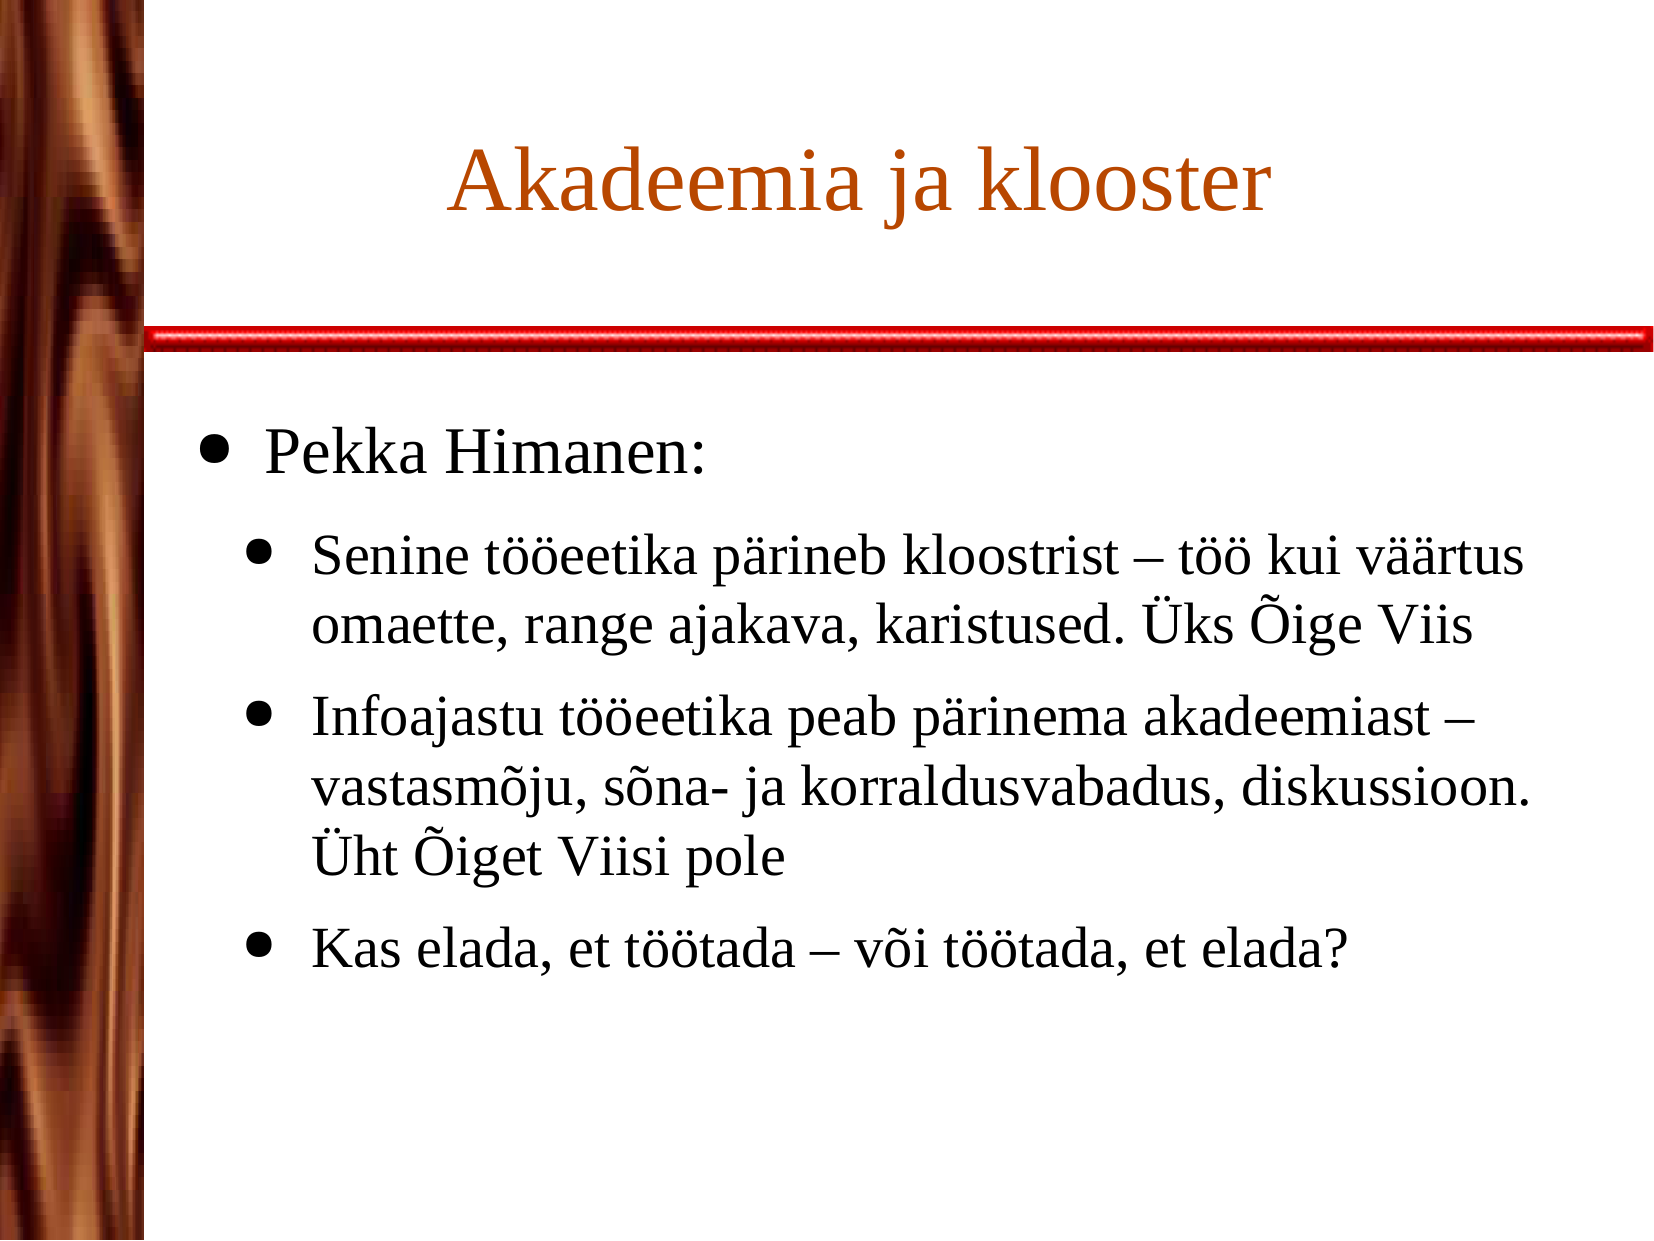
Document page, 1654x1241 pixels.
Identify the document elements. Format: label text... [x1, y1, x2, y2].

title Akadeemia ja klooster [154, 69, 1566, 281]
picture [0, 0, 1654, 1240]
list Pekka Himanen: Senine tööeetika pärineb kloostrist – töö kui väärtus omaette, range ajakava, karistused. Üks Õige Viis Infoajastu tööeetika peab pärinema akadeemiast – vastasmõju, sõna- ja korraldusvabadus, diskussioon. Üht Õiget Viisi pole Kas elada, et töötada – või töötada, et elada? [183, 408, 1595, 1189]
